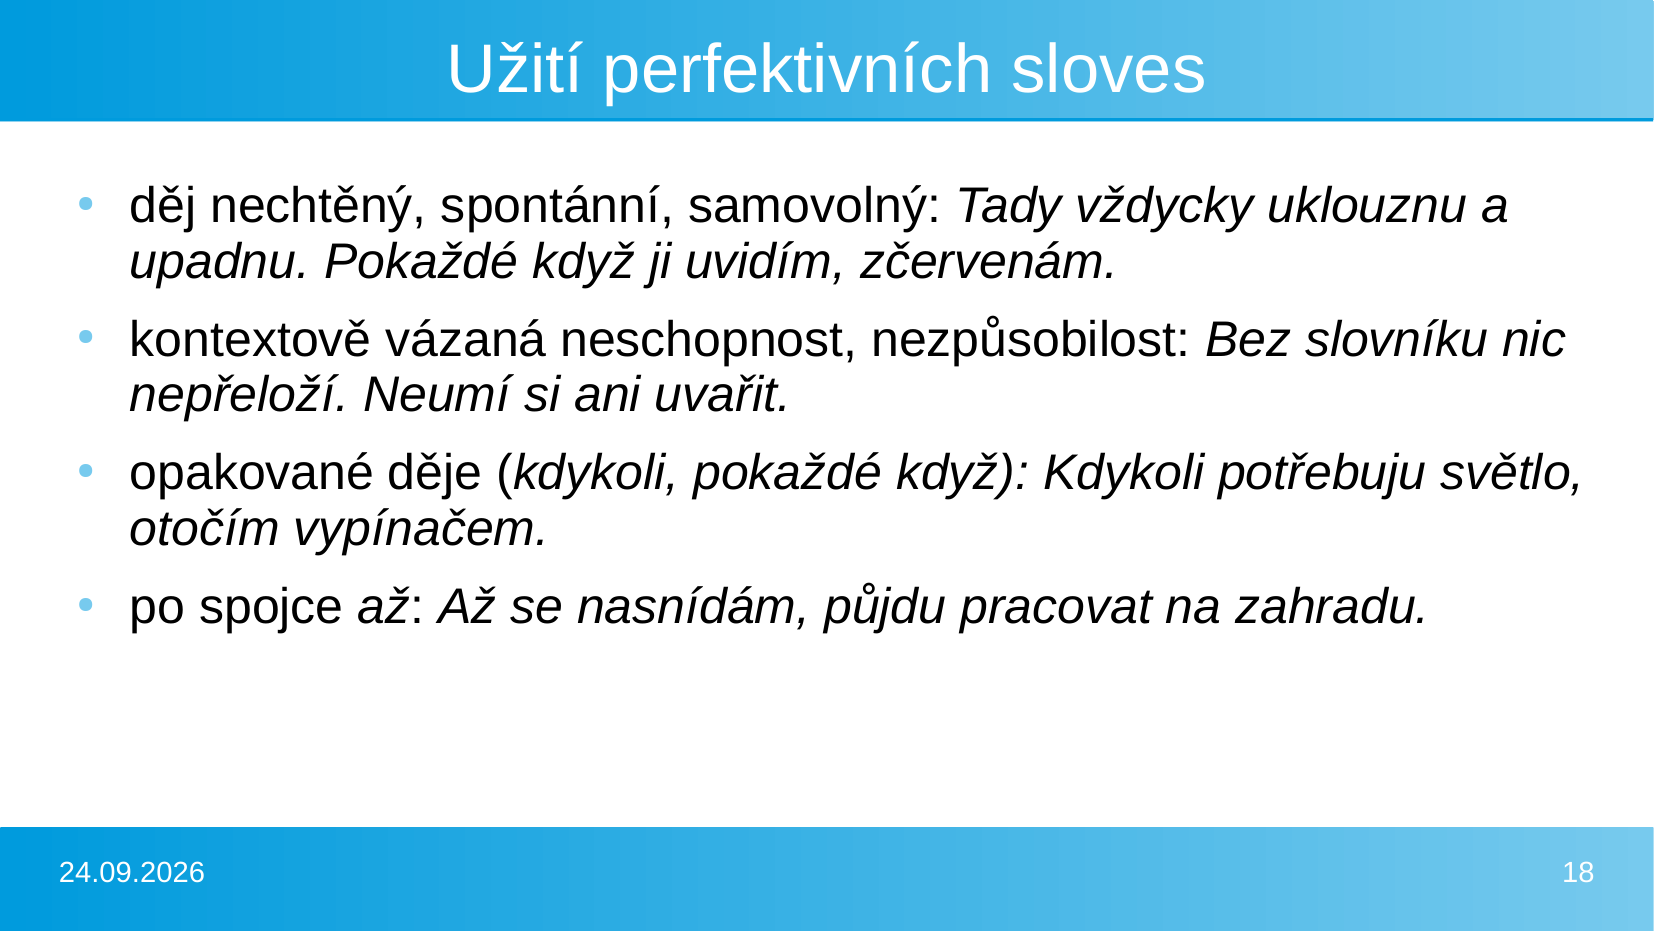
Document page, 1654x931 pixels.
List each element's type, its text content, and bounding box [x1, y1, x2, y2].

list děj nechtěný, spontánní, samovolný: Tady vždycky uklouznu a upadnu. Pokaždé když ji uvidím, zčervenám. kontextově vázaná neschopnost, nezpůsobilost: Bez slovníku nic nepřeloží. Neumí si ani uvařit. opakované děje (kdykoli, pokaždé když): Kdykoli potřebuju světlo, otočím vypínačem. po spojce až: Až se nasnídám, půjdu pracovat na zahradu. [59, 177, 1595, 768]
title Užití perfektivních sloves [59, 29, 1595, 108]
